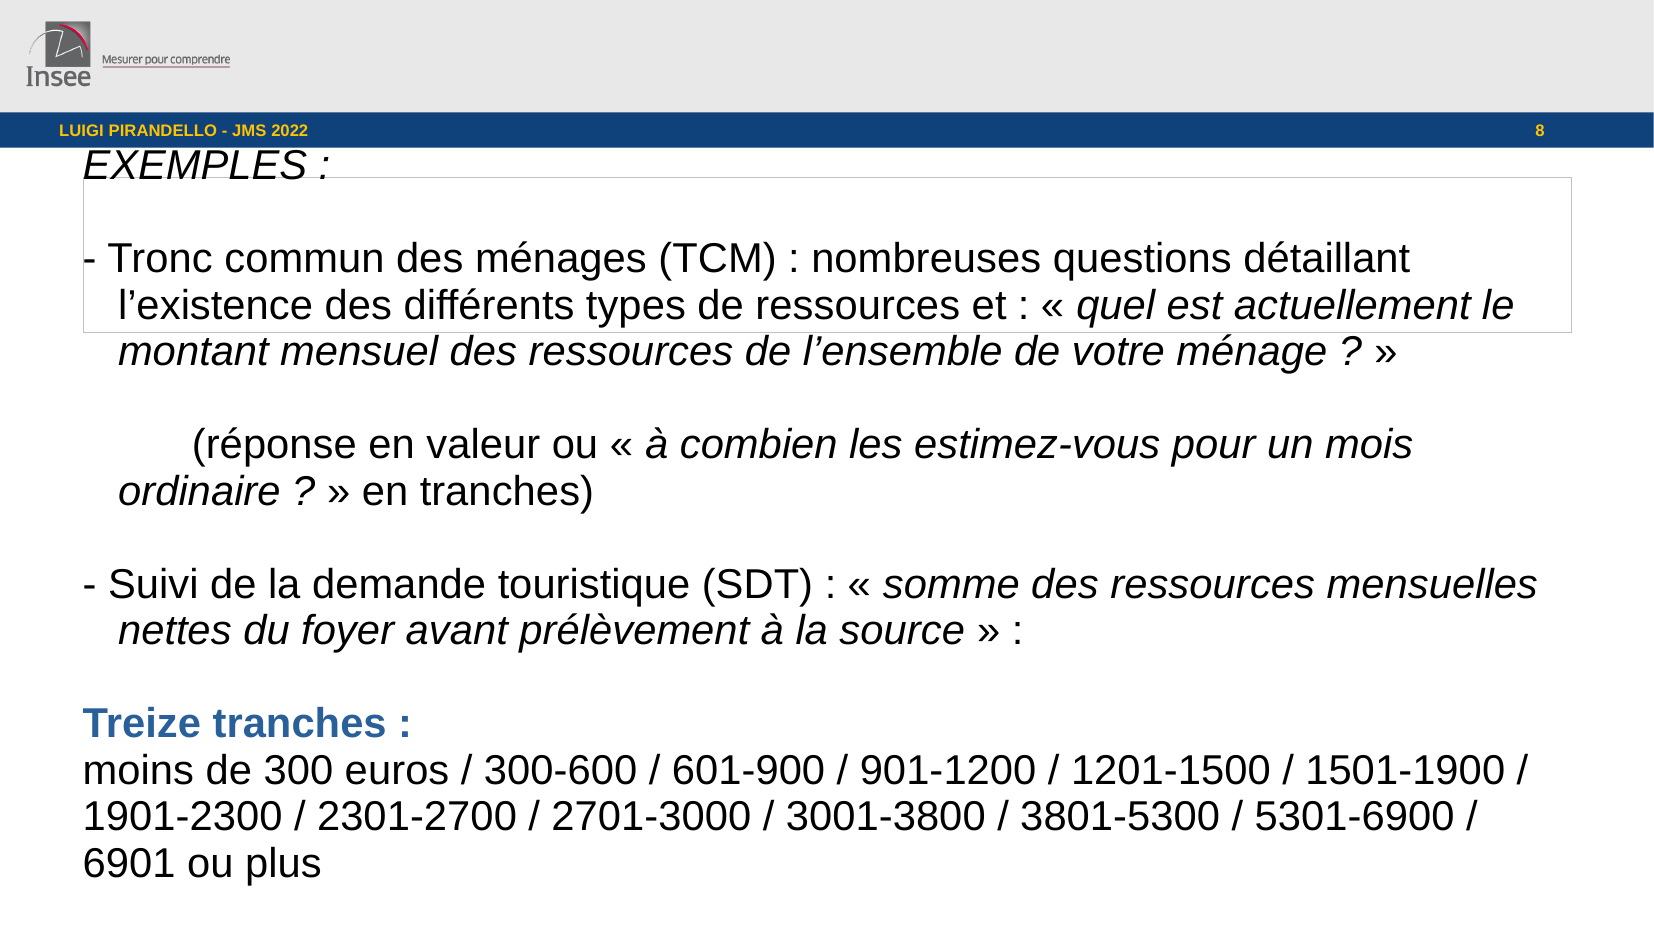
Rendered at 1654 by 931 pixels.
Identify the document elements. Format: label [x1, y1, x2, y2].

picture [23, 0, 230, 89]
